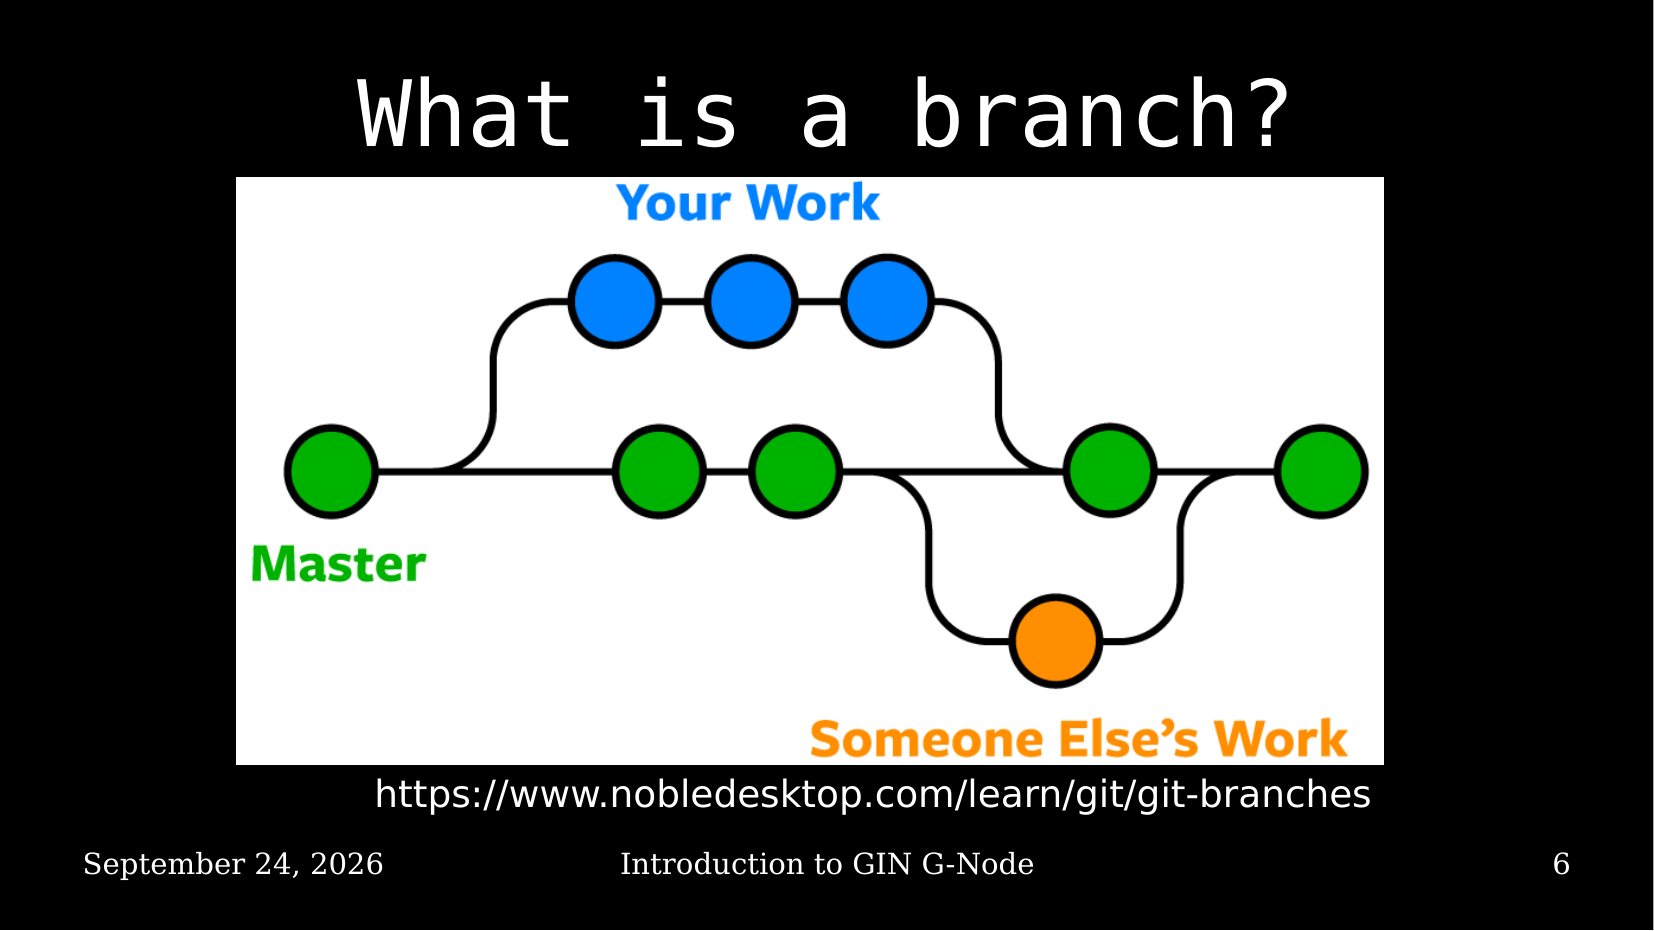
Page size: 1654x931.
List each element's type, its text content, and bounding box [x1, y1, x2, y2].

picture [236, 177, 1384, 765]
title What is a branch? [82, 37, 1571, 193]
text_box https://www.nobledesktop.com/learn/git/git-branches [359, 764, 1388, 824]
